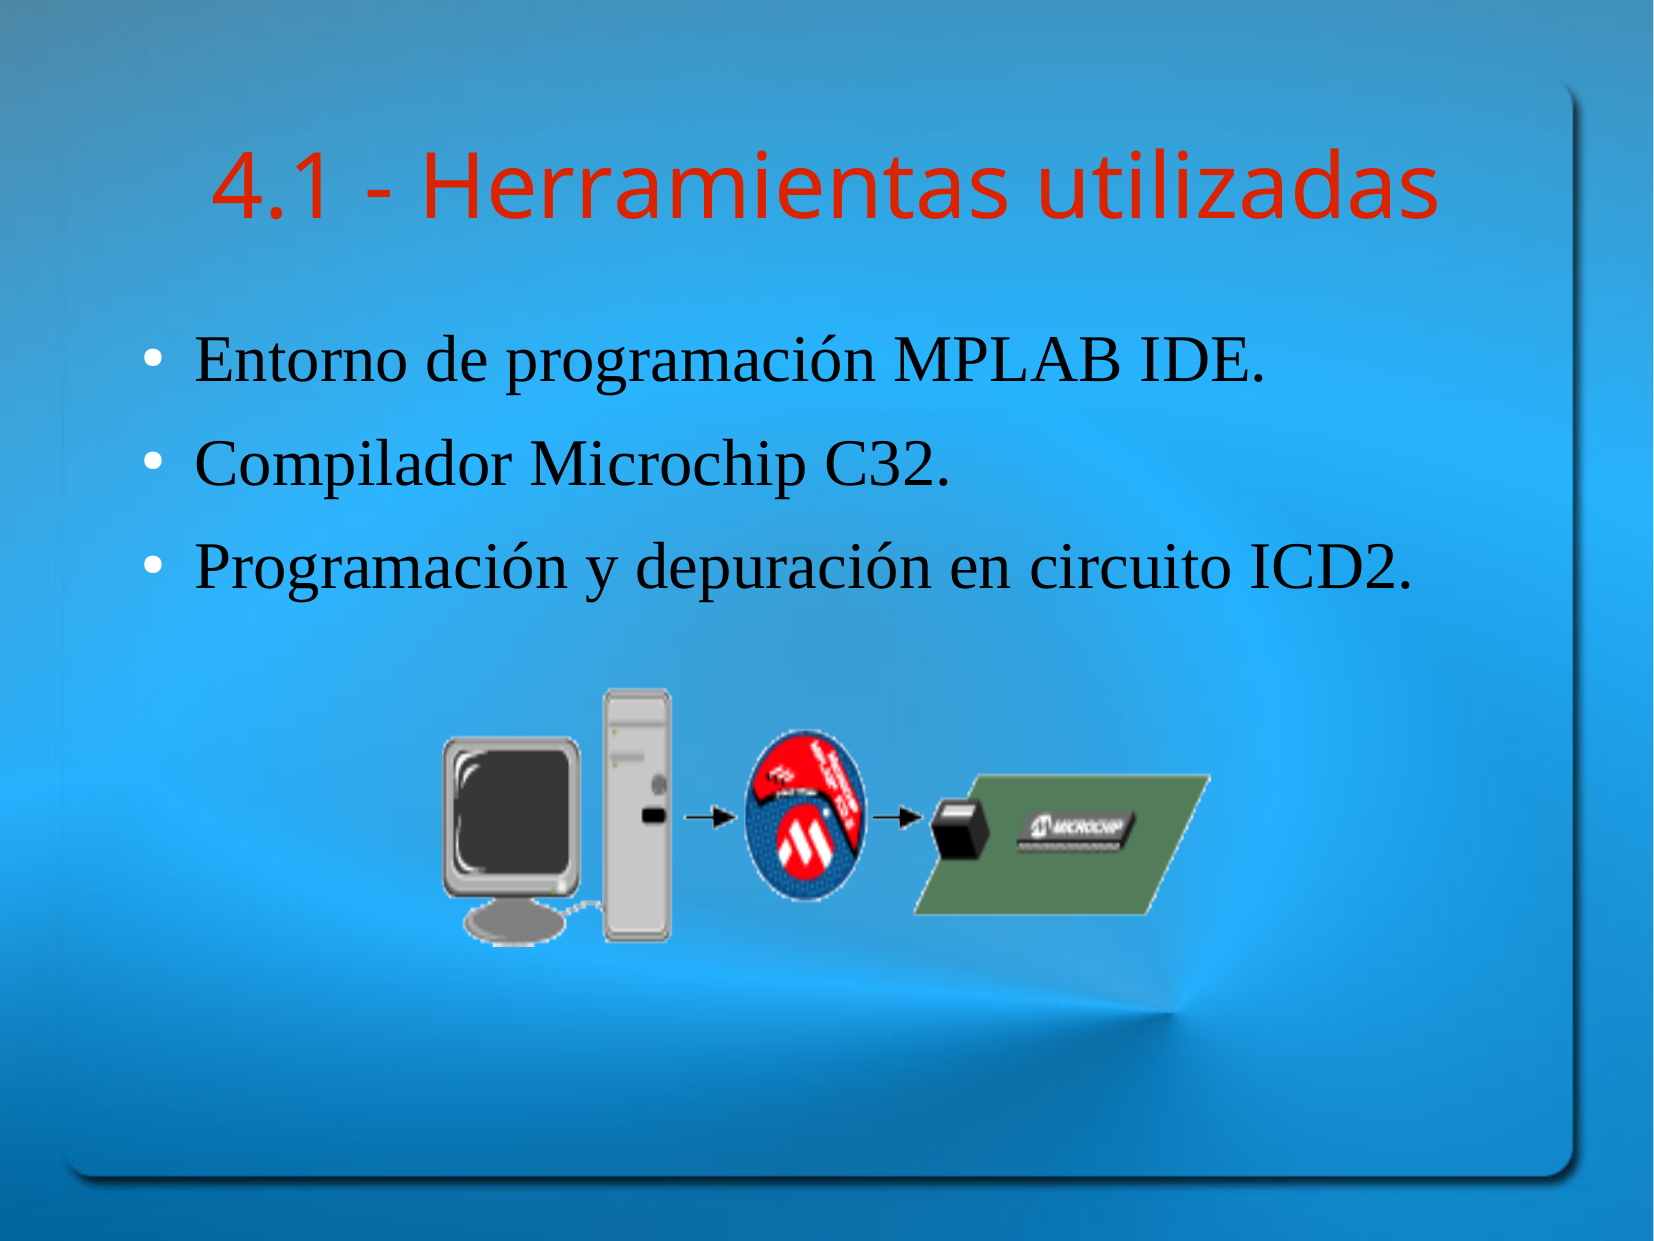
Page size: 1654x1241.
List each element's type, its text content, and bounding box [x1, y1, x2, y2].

picture [0, 0, 1654, 1241]
title 4.1 - Herramientas utilizadas [121, 119, 1534, 248]
list Entorno de programación MPLAB IDE. Compilador Microchip C32. Programación y depuración en circuito ICD2. [123, 322, 1536, 1034]
